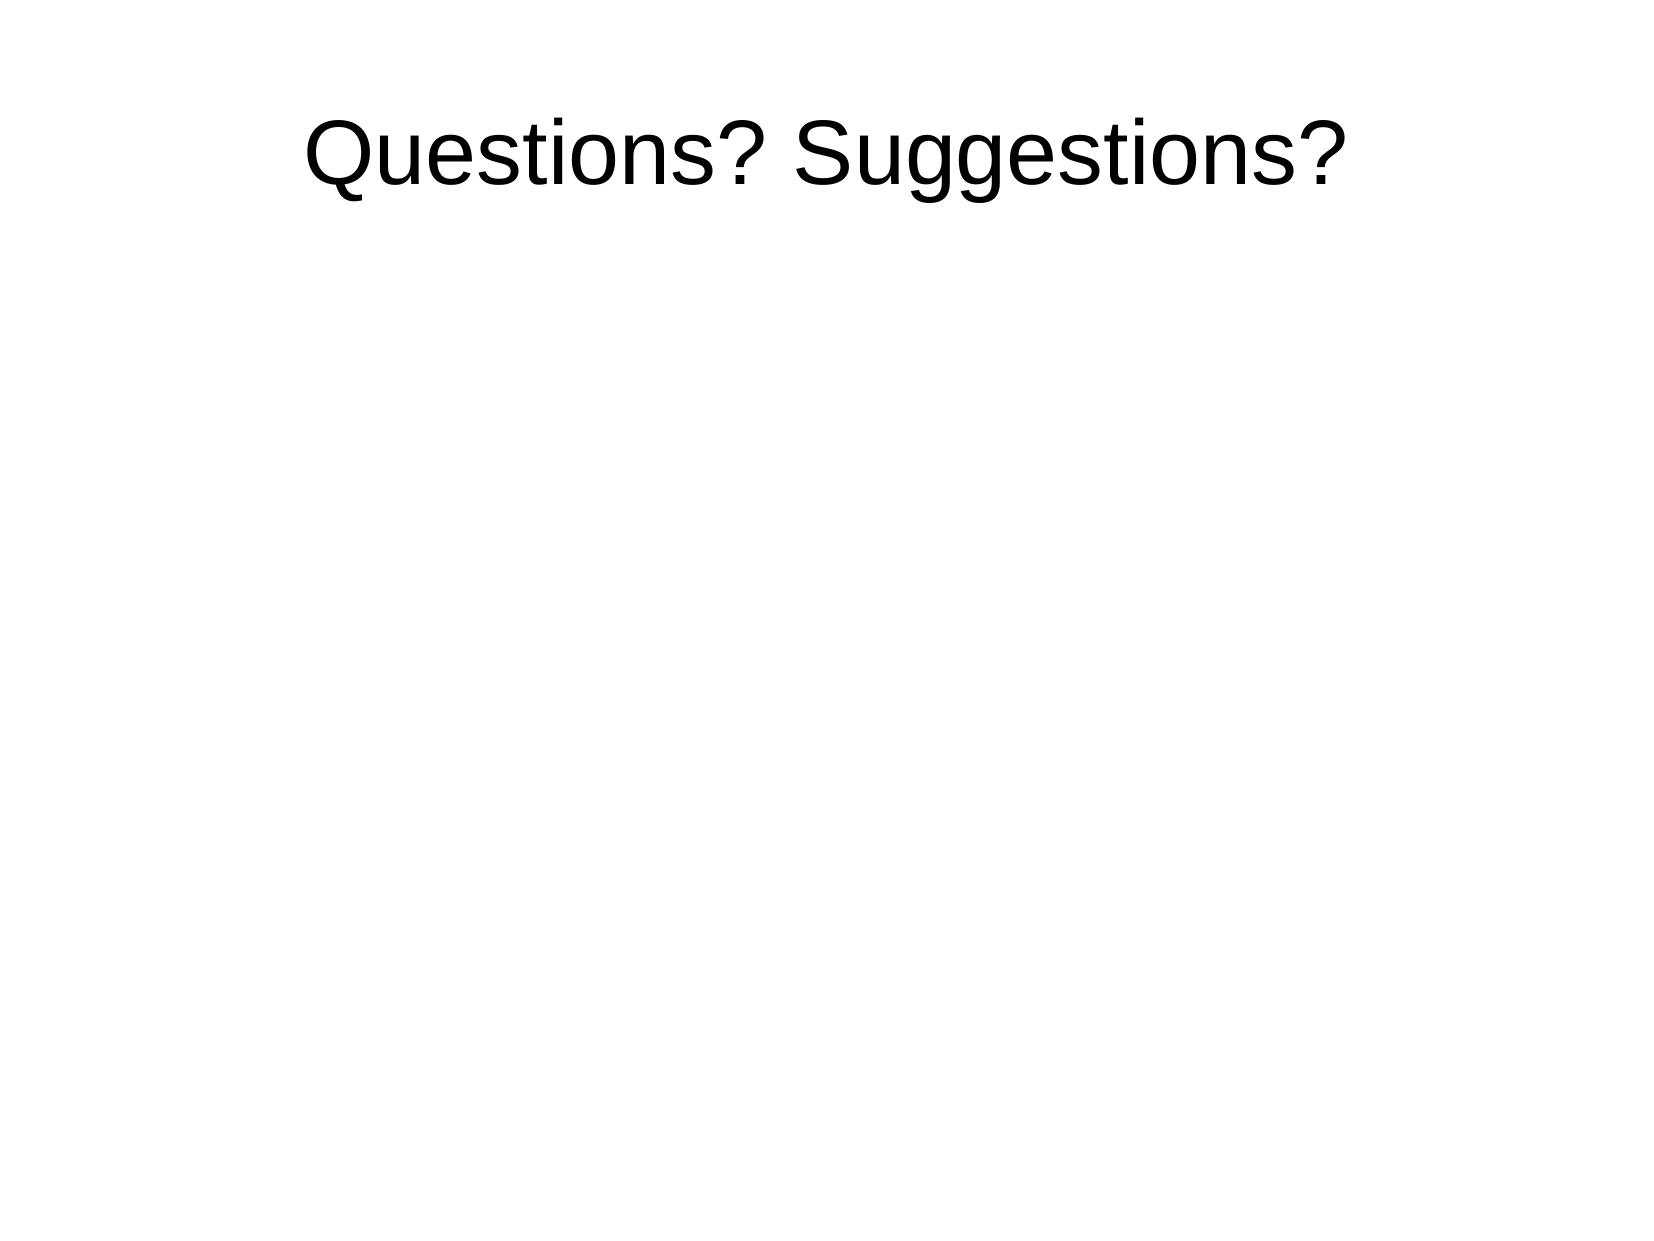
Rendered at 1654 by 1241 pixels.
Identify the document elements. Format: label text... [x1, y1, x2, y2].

title Questions? Suggestions? [82, 49, 1571, 257]
